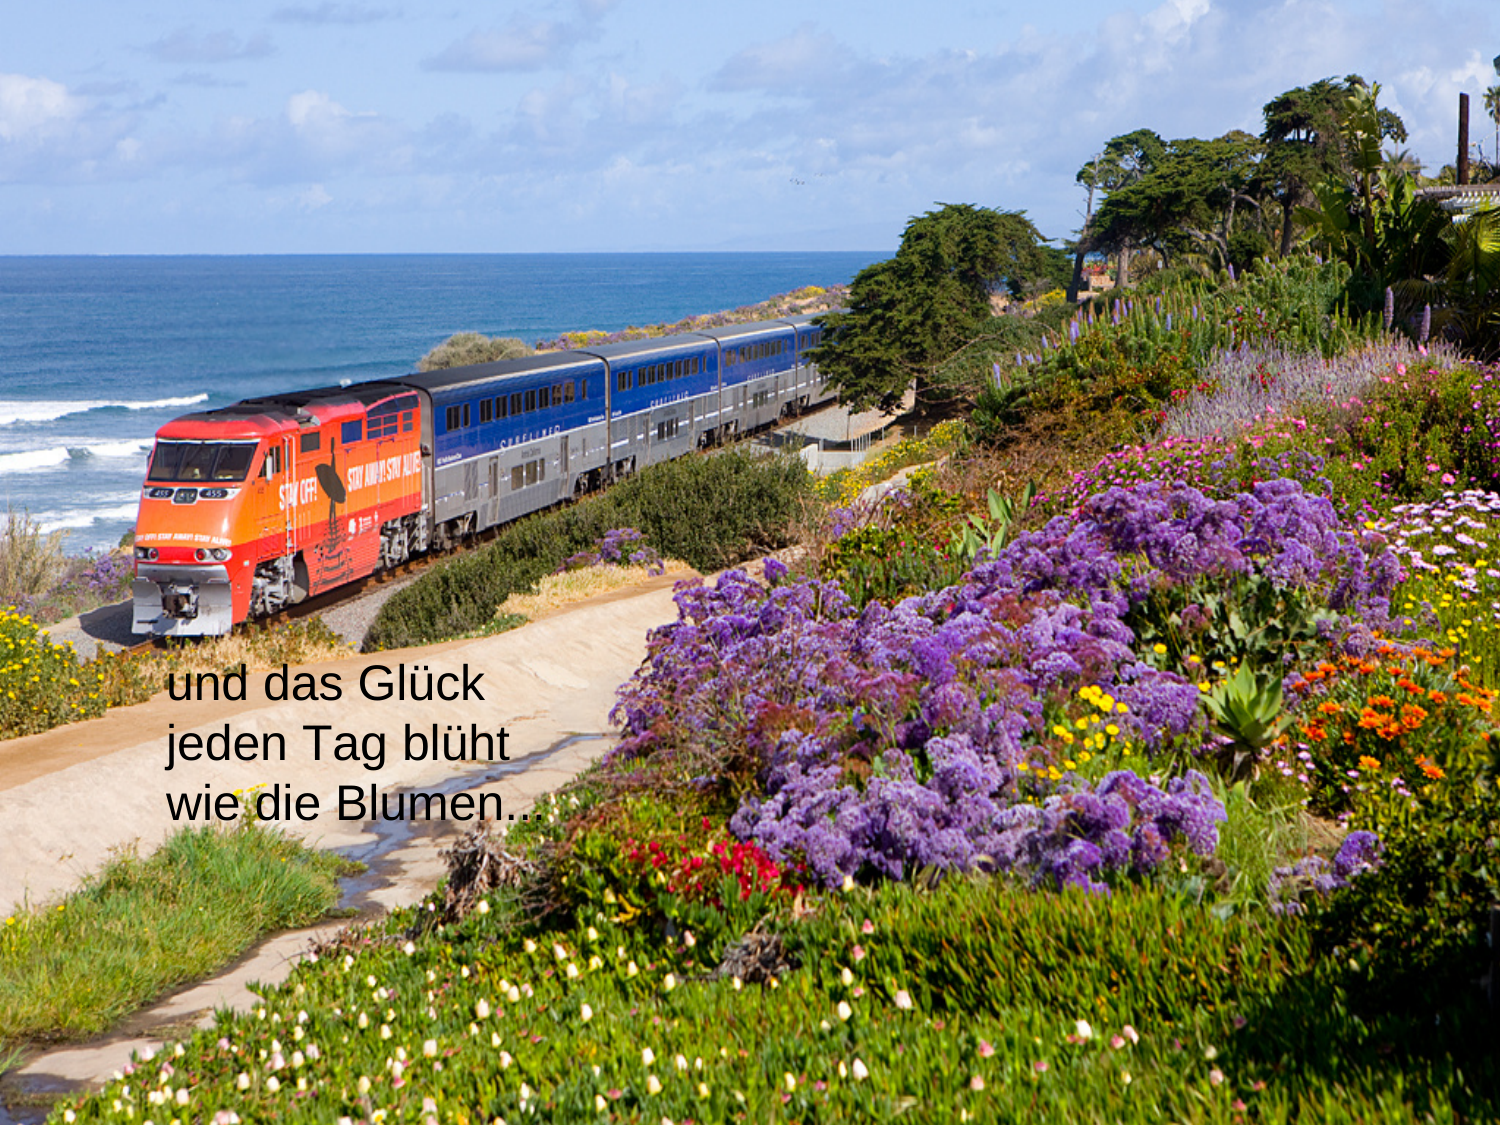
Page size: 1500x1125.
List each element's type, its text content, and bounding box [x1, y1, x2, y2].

picture [0, 0, 1500, 1125]
text_box und das Glück jeden Tag blüht wie die Blumen... [151, 642, 601, 839]
